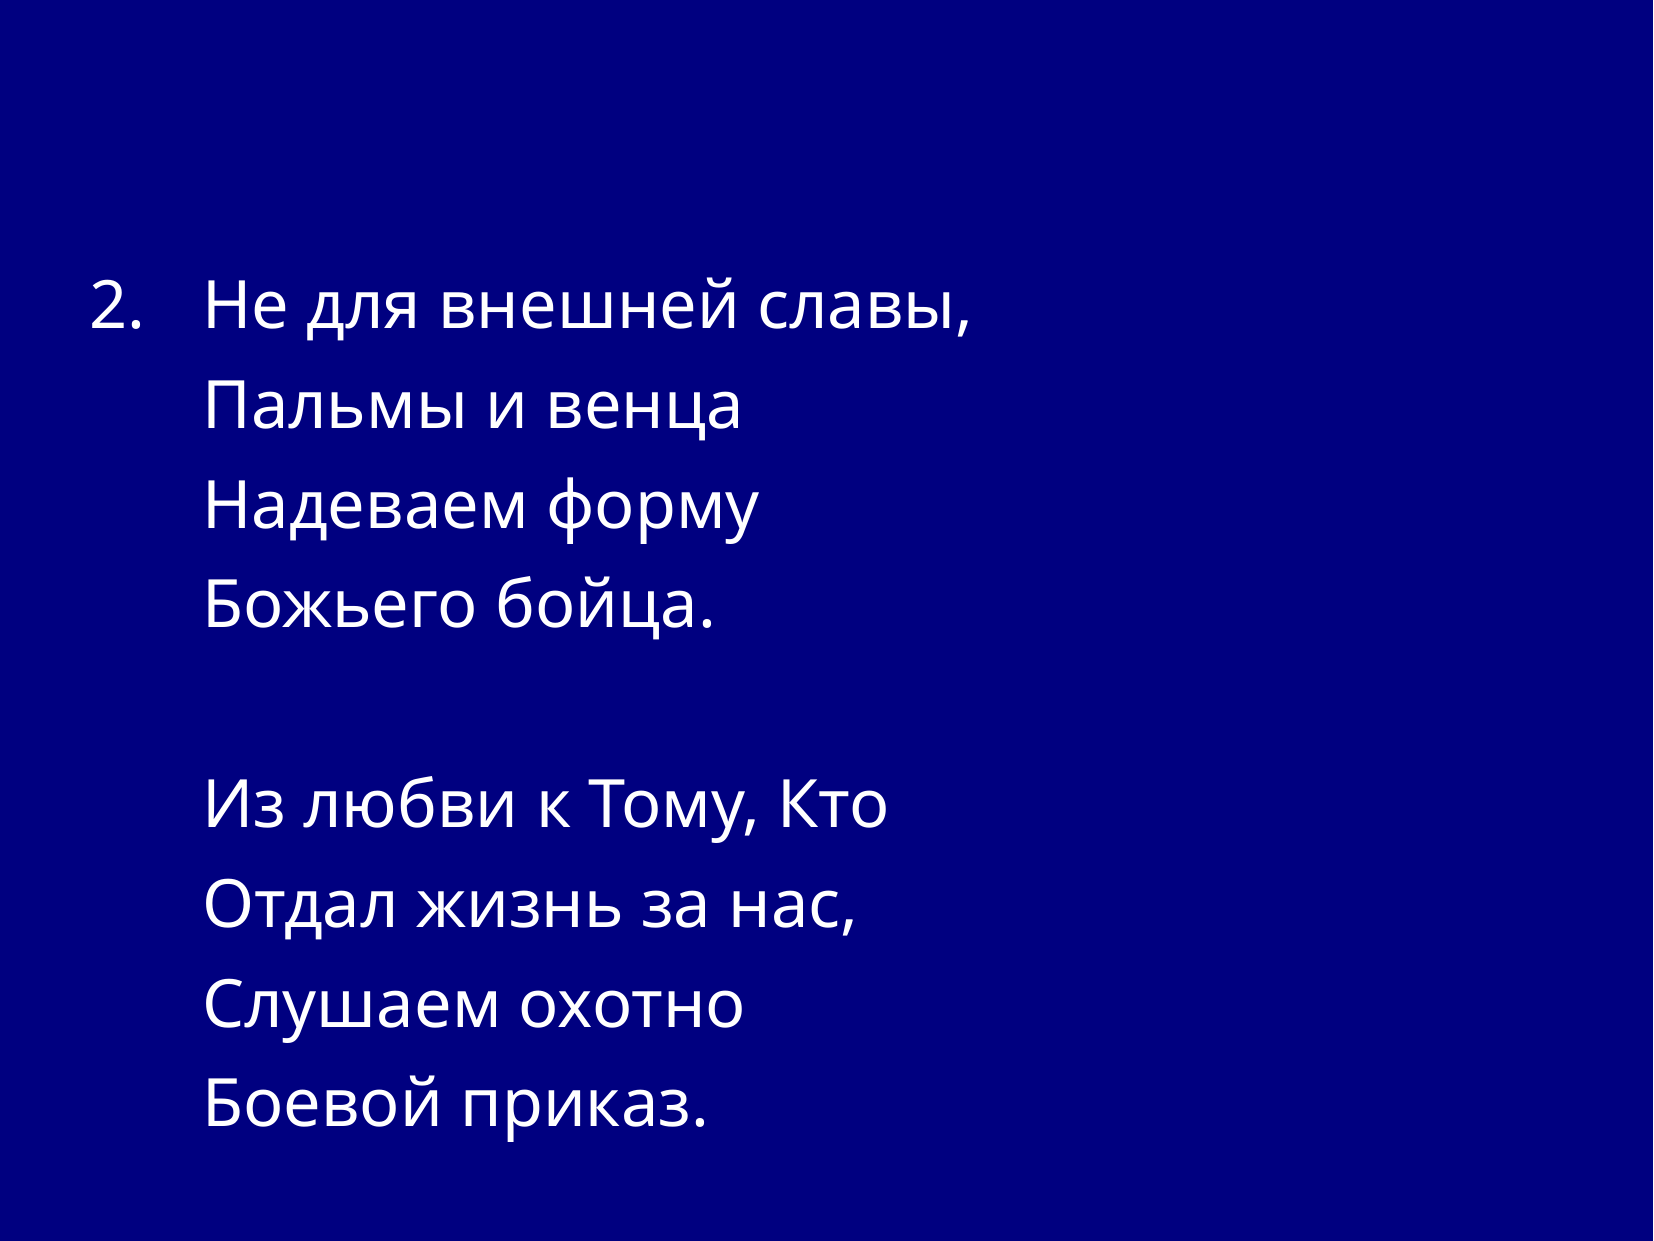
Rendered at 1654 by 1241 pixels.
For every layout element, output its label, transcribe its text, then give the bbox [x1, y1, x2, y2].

text_box 2. Не для внешней славы, Пальмы и венца Надеваем форму Божьего бойца. Из любви к Тому, Кто Отдал жизнь за нас, Слушаем охотно Боевой приказ. [75, 150, 1576, 1163]
